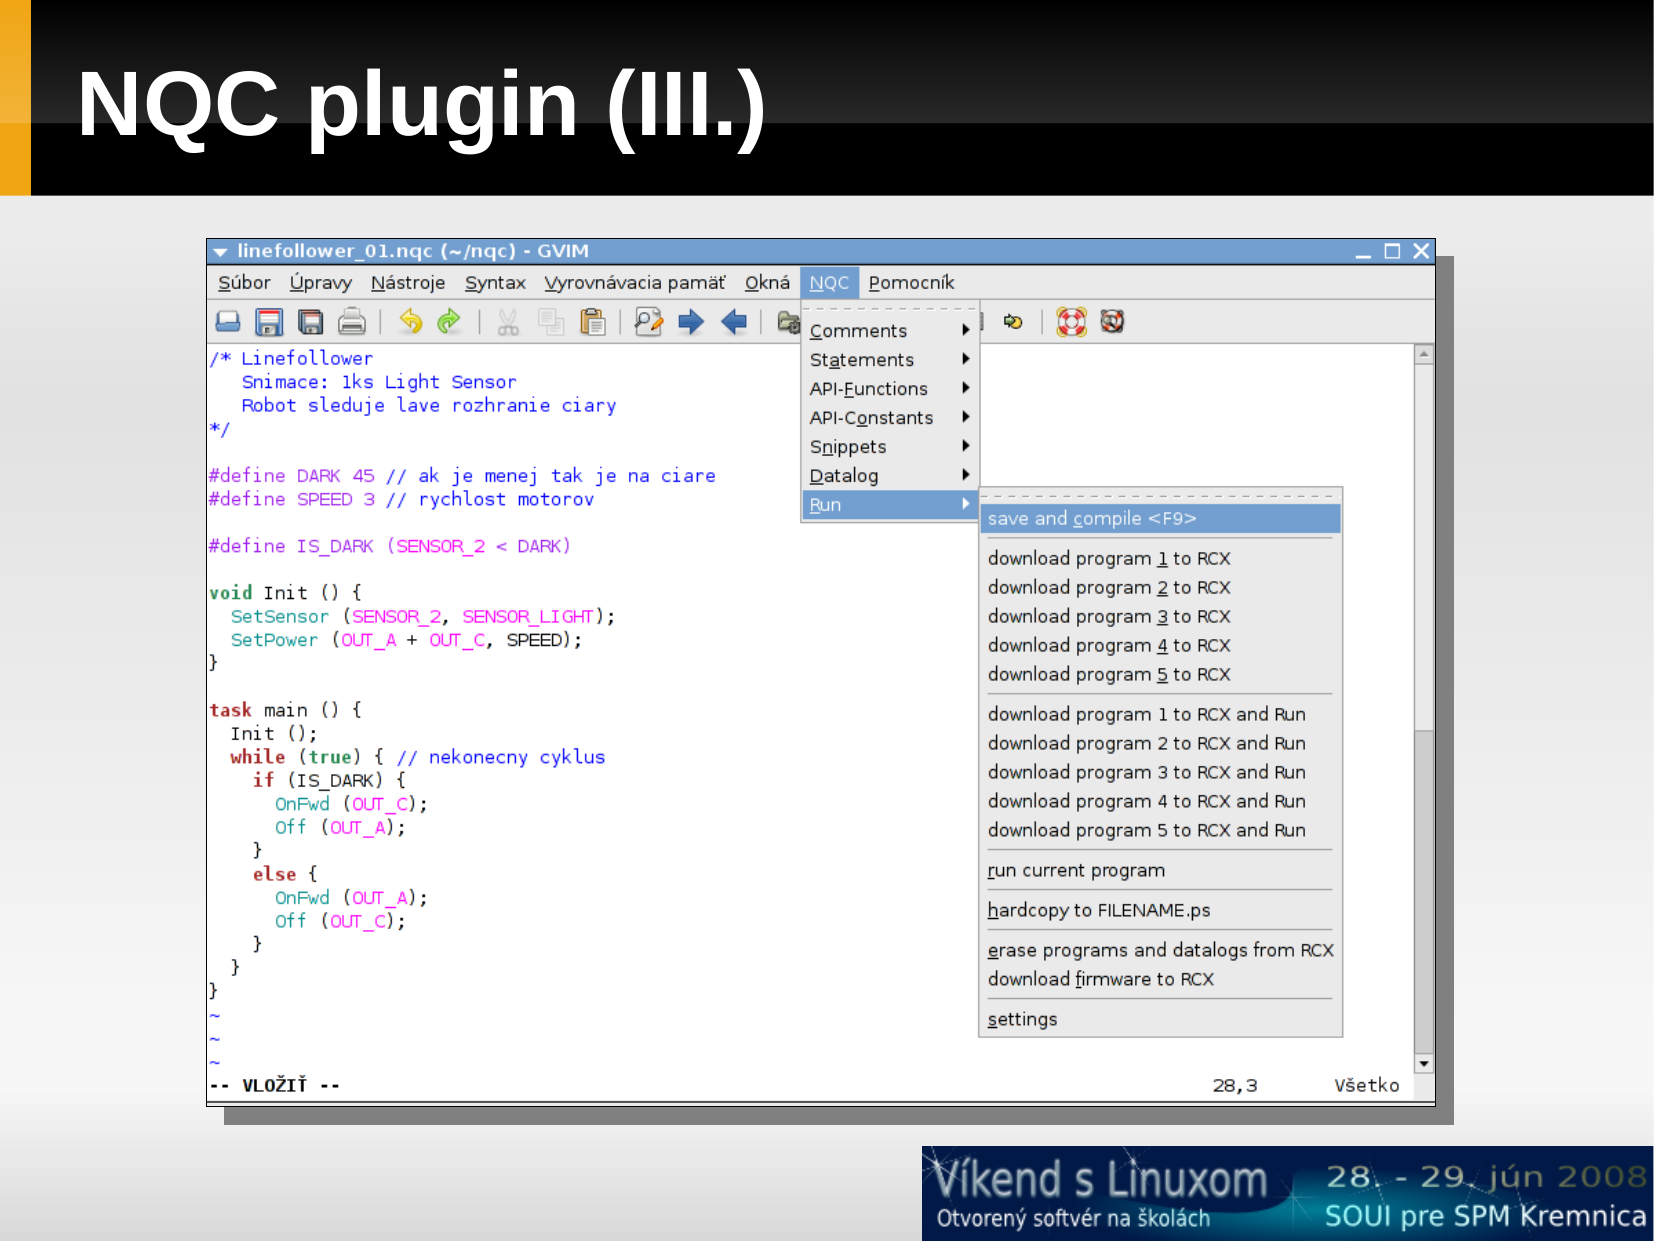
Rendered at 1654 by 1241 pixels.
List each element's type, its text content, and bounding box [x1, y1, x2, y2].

title NQC plugin (III.) [76, 0, 1565, 208]
picture [0, 0, 1654, 1241]
